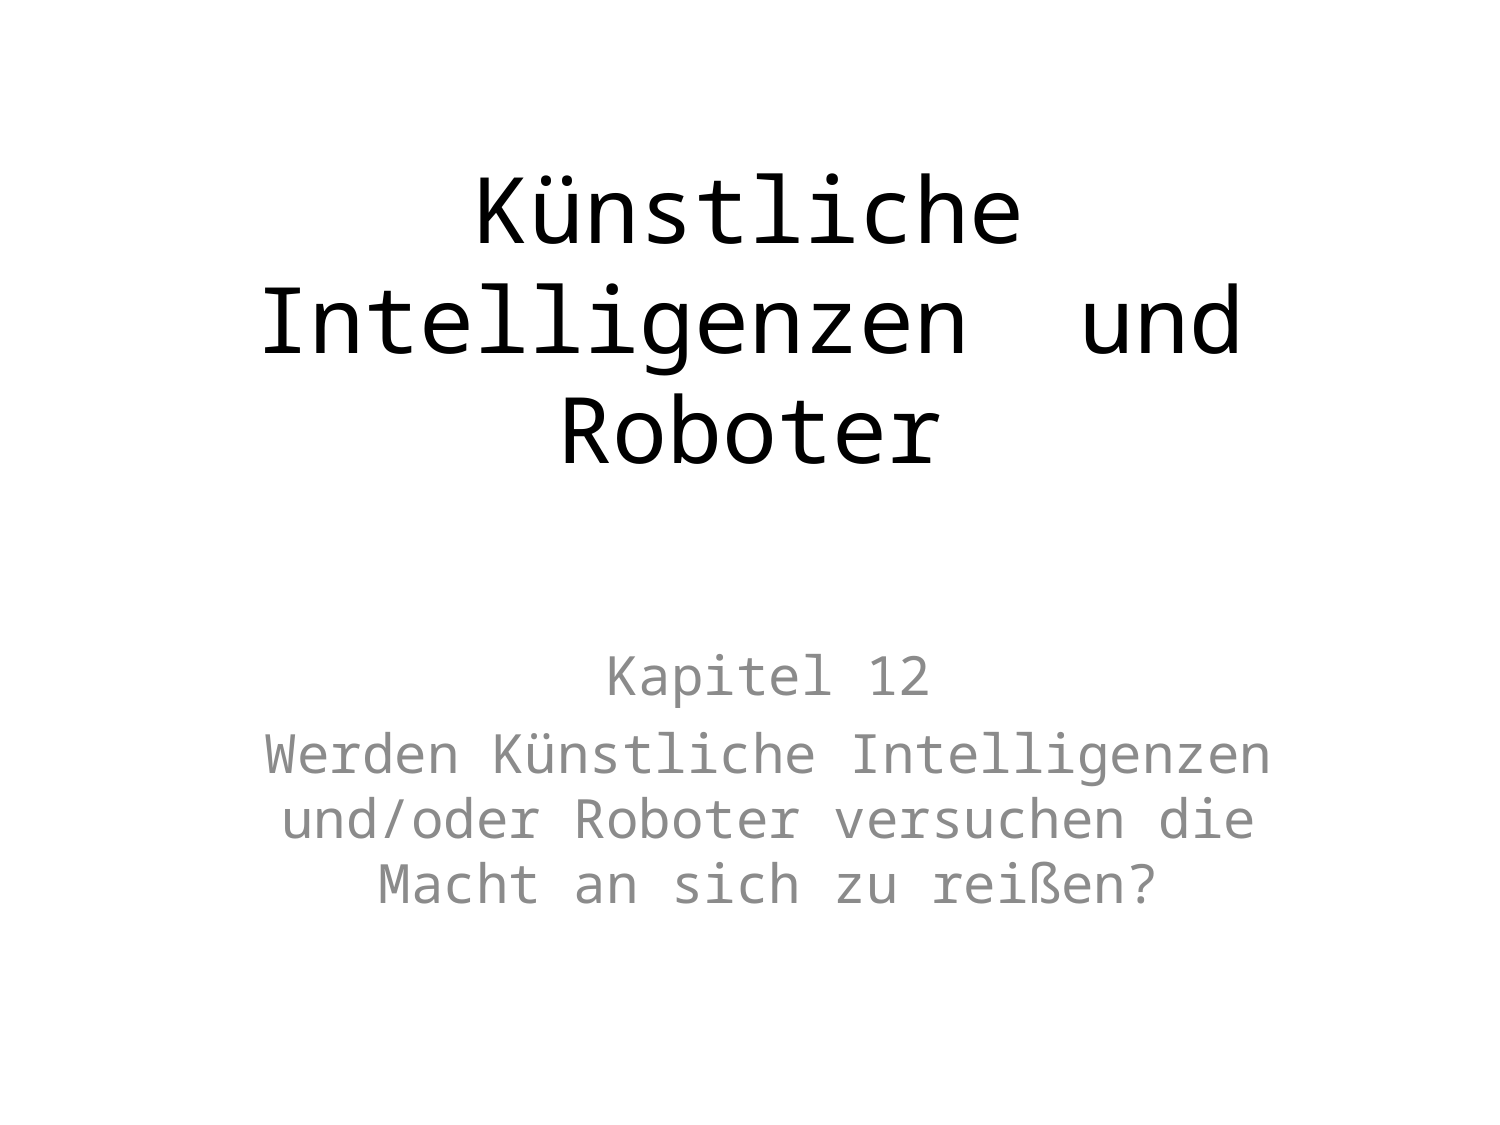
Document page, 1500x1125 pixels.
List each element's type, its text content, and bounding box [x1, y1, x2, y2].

subtitle Kapitel 12 Werden Künstliche Intelligenzen und/oder Roboter versuchen die Macht an sich zu reißen? [243, 633, 1294, 921]
title Künstliche Intelligenzen und Roboter [112, 42, 1388, 591]
